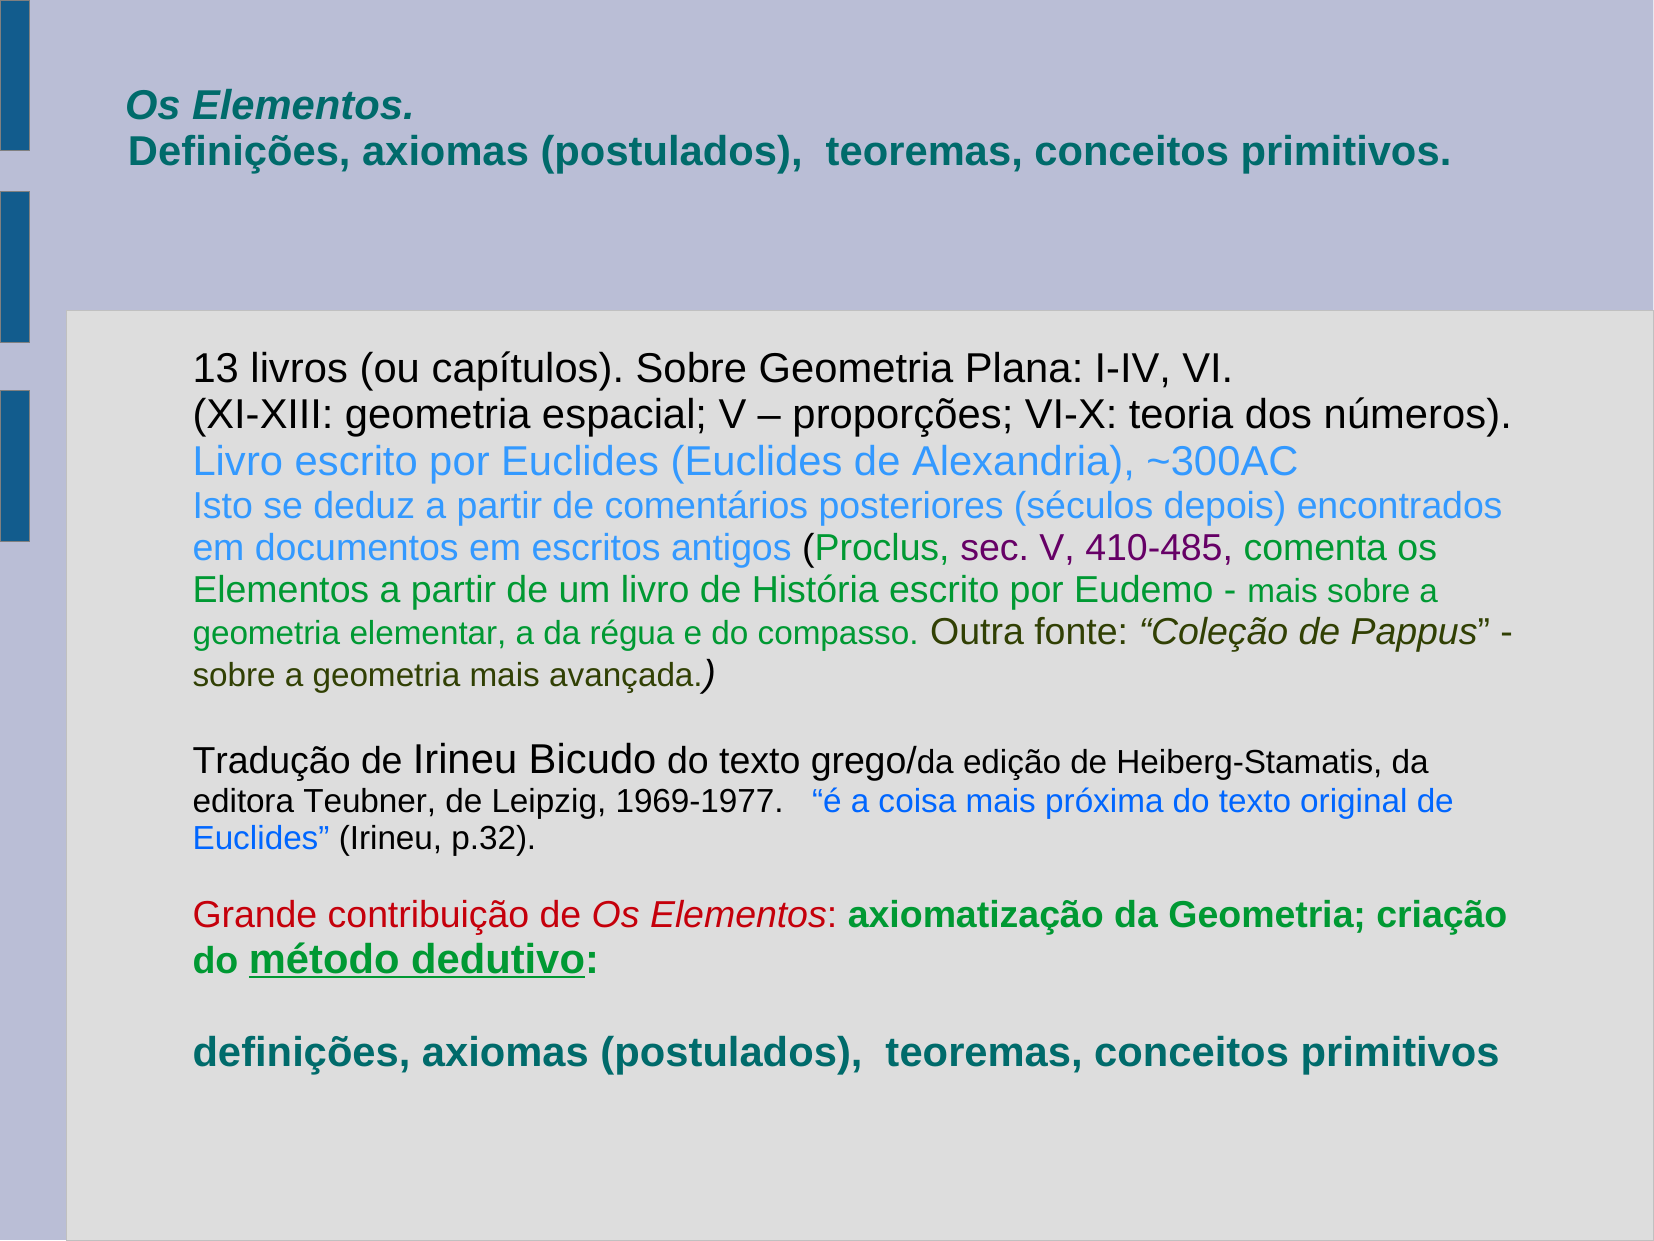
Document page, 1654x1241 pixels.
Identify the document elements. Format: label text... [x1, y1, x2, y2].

title Os Elementos. Definições, axiomas (postulados), teoremas, conceitos primitivos. [105, 80, 1534, 176]
list 13 livros (ou capítulos). Sobre Geometria Plana: I-IV, VI. (XI-XIII: geometria espacial; V – proporções; VI-X: teoria dos números). Livro escrito por Euclides (Euclides de Alexandria), ~300AC Isto se deduz a partir de comentários posteriores (séculos depois) encontrados em documentos em escritos antigos (Proclus, sec. V, 410-485, comenta os Elementos a partir de um livro de História escrito por Eudemo - mais sobre a geometria elementar, a da régua e do compasso. Outra fonte: “Coleção de Pappus” - sobre a geometria mais avançada.) Tradução de Irineu Bicudo do texto grego/da edição de Heiberg-Stamatis, da editora Teubner, de Leipzig, 1969-1977. “é a coisa mais próxima do texto original de Euclides” (Irineu, p.32). Grande contribuição de Os Elementos: axiomatização da Geometria; criação do método dedutivo: definições, axiomas (postulados), teoremas, conceitos primitivos [121, 344, 1534, 1213]
